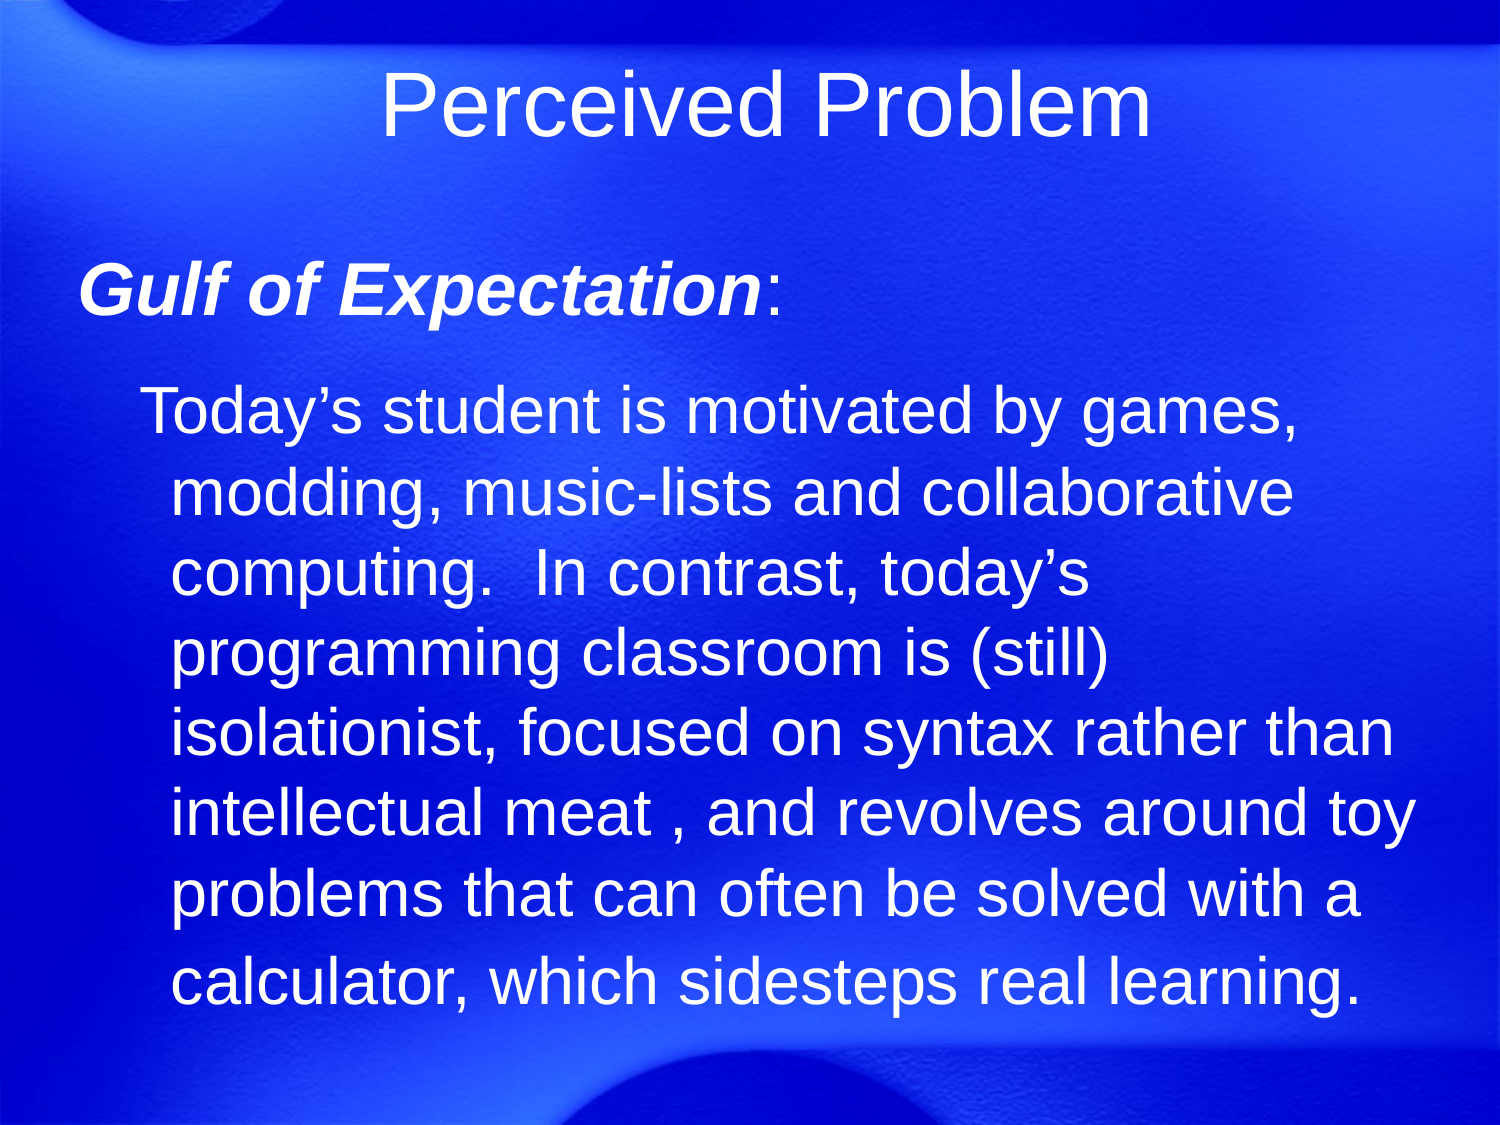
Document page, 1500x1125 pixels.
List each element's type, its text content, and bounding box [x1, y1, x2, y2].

list Gulf of Expectation: Today’s student is motivated by games, modding, music-lists and collaborative computing. In contrast, today’s programming classroom is (still) isolationist, focused on syntax rather than intellectual meat , and revolves around toy problems that can often be solved with a calculator, which sidesteps real learning. [62, 233, 1439, 1118]
title Perceived Problem [62, 37, 1440, 163]
picture [0, 0, 1500, 1125]
